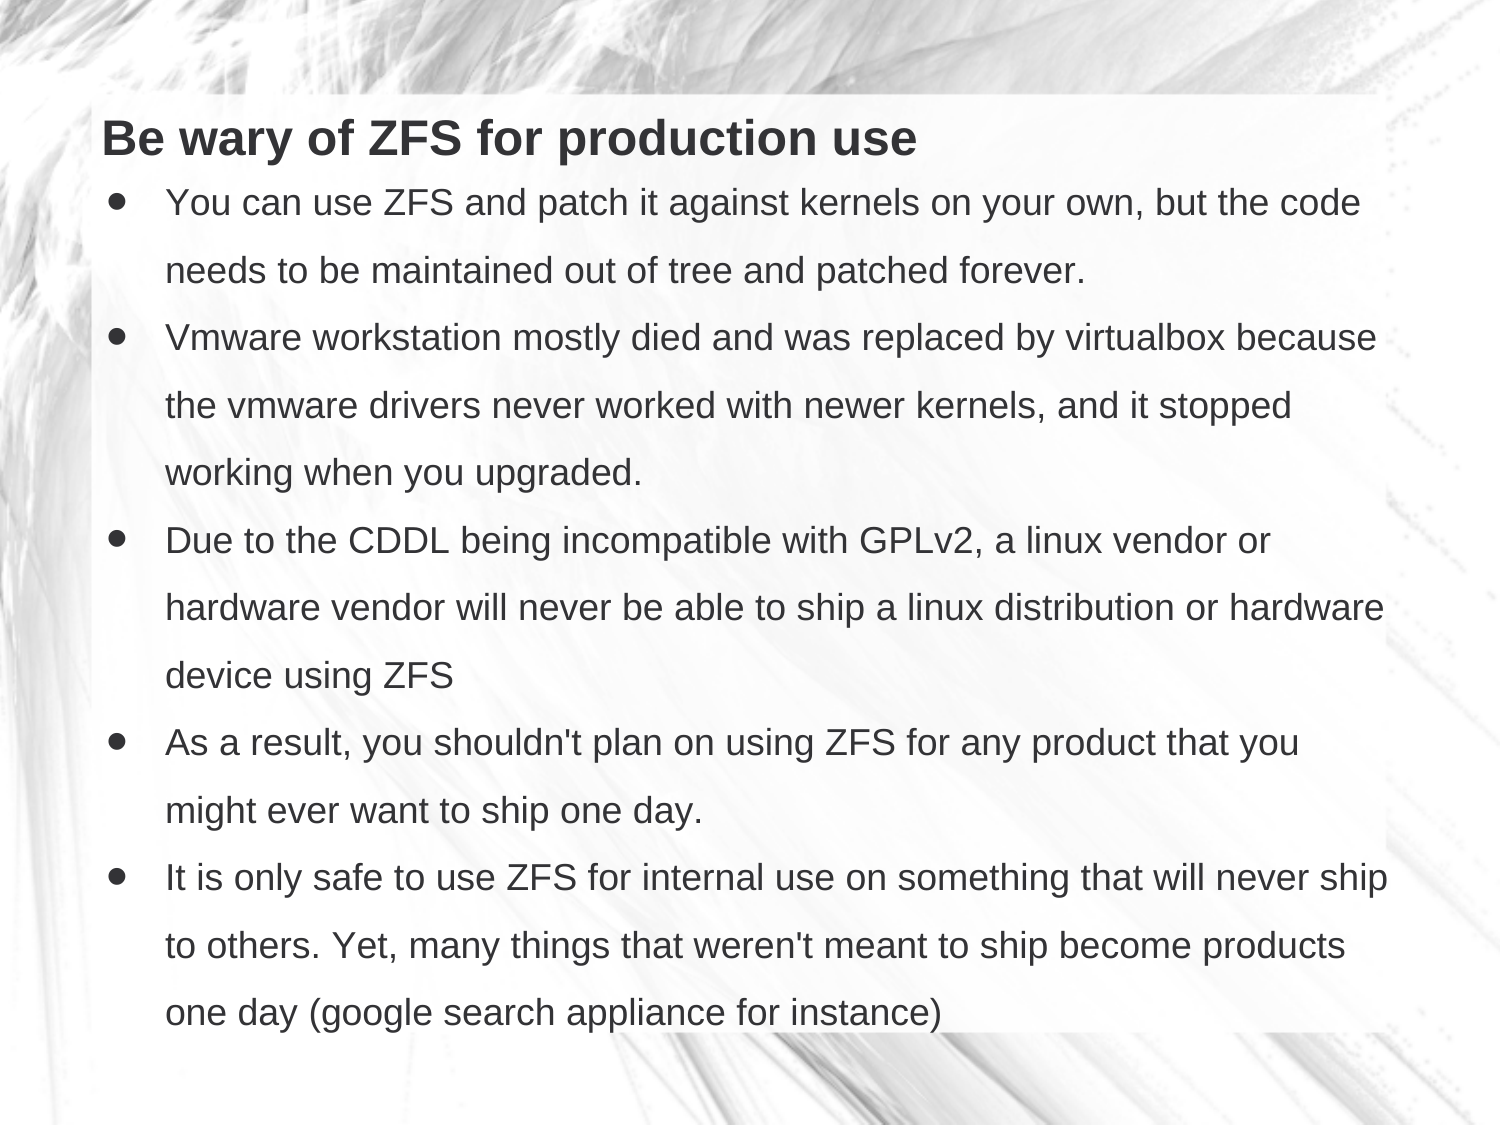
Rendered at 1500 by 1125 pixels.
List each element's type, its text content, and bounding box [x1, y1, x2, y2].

picture [0, 0, 1500, 1125]
list You can use ZFS and patch it against kernels on your own, but the code needs to be maintained out of tree and patched forever. Vmware workstation mostly died and was replaced by virtualbox because the vmware drivers never worked with newer kernels, and it stopped working when you upgraded. Due to the CDDL being incompatible with GPLv2, a linux vendor or hardware vendor will never be able to ship a linux distribution or hardware device using ZFS As a result, you shouldn't plan on using ZFS for any product that you might ever want to ship one day. It is only safe to use ZFS for internal use on something that will never ship to others. Yet, many things that weren't meant to ship become products one day (google search appliance for instance) [75, 140, 1411, 1051]
title Be wary of ZFS for production use [61, 90, 1412, 177]
